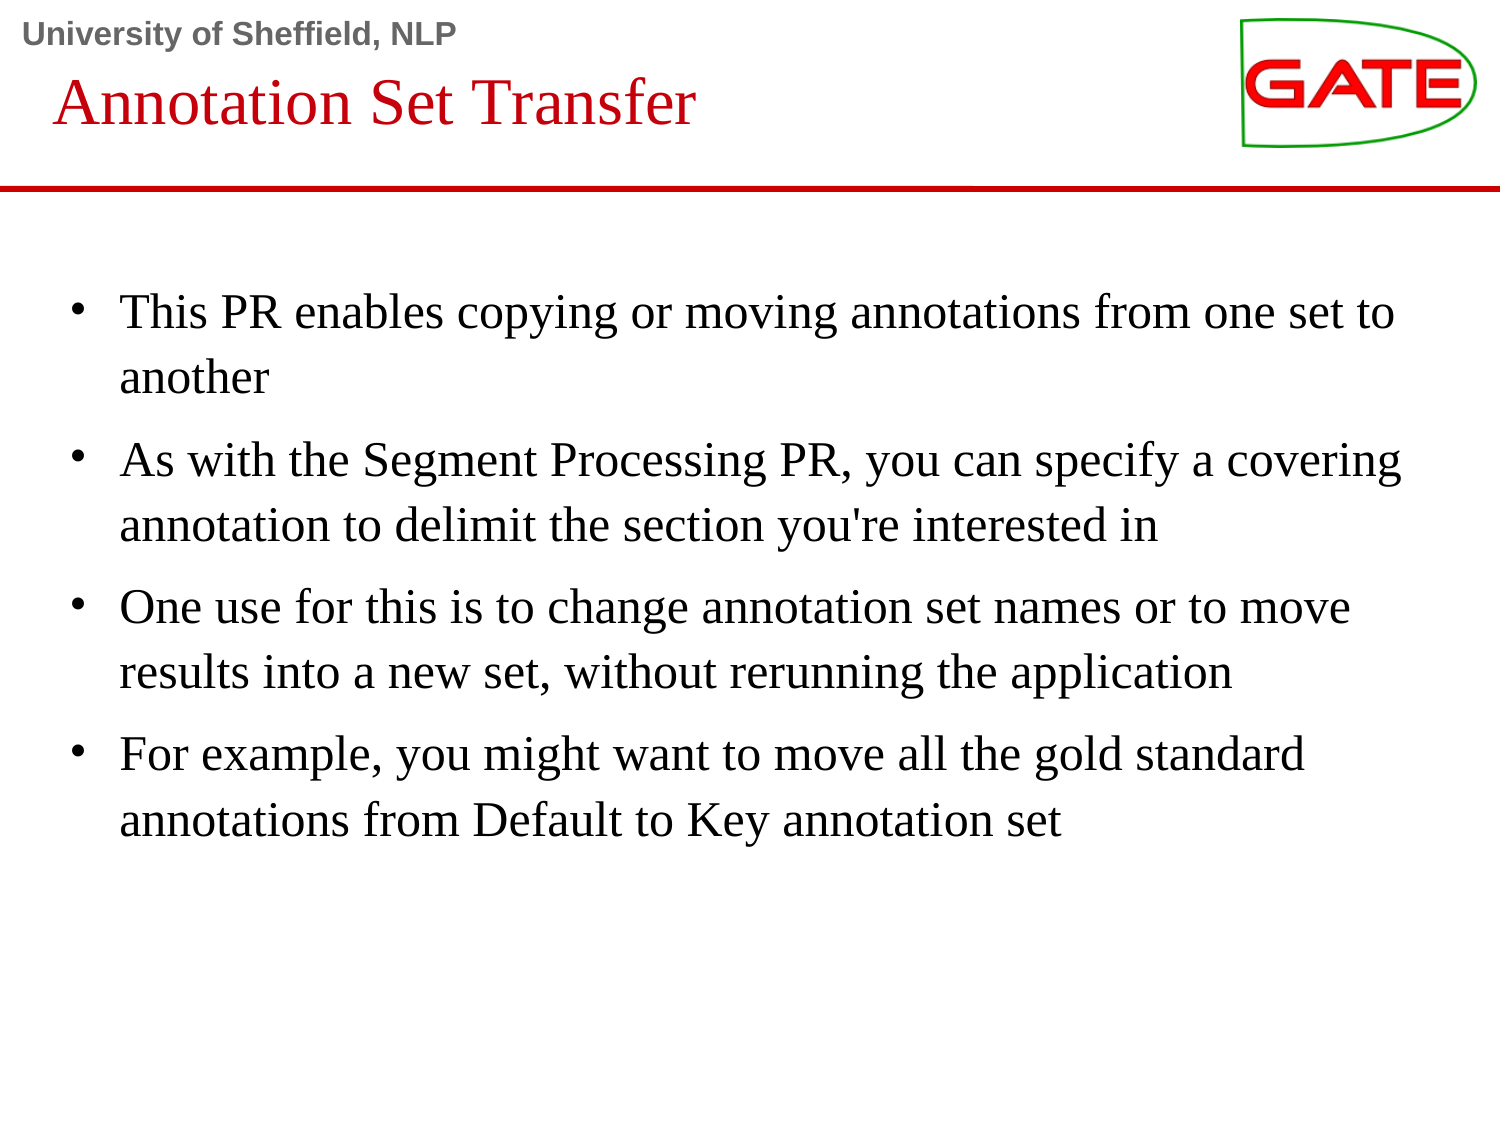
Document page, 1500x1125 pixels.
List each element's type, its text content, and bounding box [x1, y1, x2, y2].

list This PR enables copying or moving annotations from one set to another As with the Segment Processing PR, you can specify a covering annotation to delimit the section you're interested in One use for this is to change annotation set names or to move results into a new set, without rerunning the application For example, you might want to move all the gold standard annotations from Default to Key annotation set [0, 265, 1477, 1093]
title Annotation Set Transfer [37, 0, 1380, 196]
picture [1380, 18, 1477, 148]
